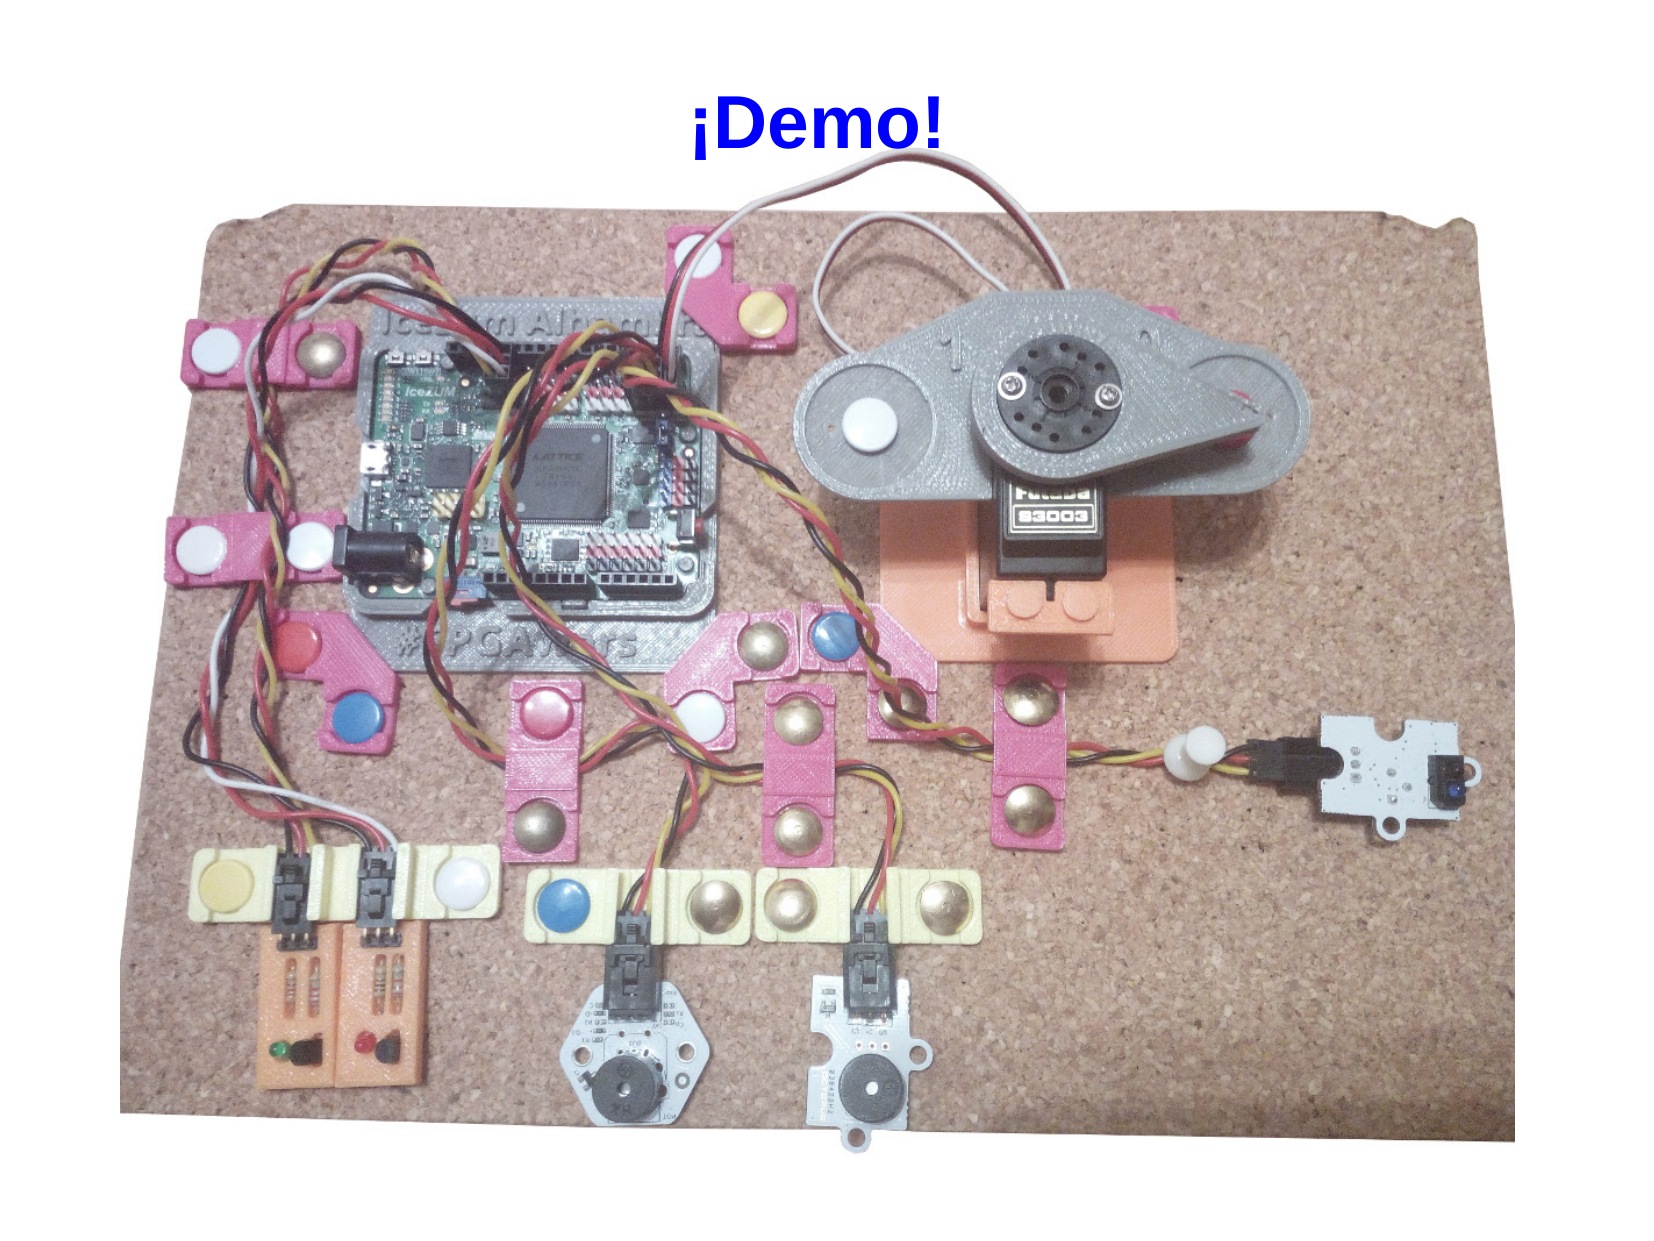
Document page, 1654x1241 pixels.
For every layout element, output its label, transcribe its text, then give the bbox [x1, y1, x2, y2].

text_box ¡Demo! [90, 73, 1546, 211]
picture [120, 211, 1515, 1182]
